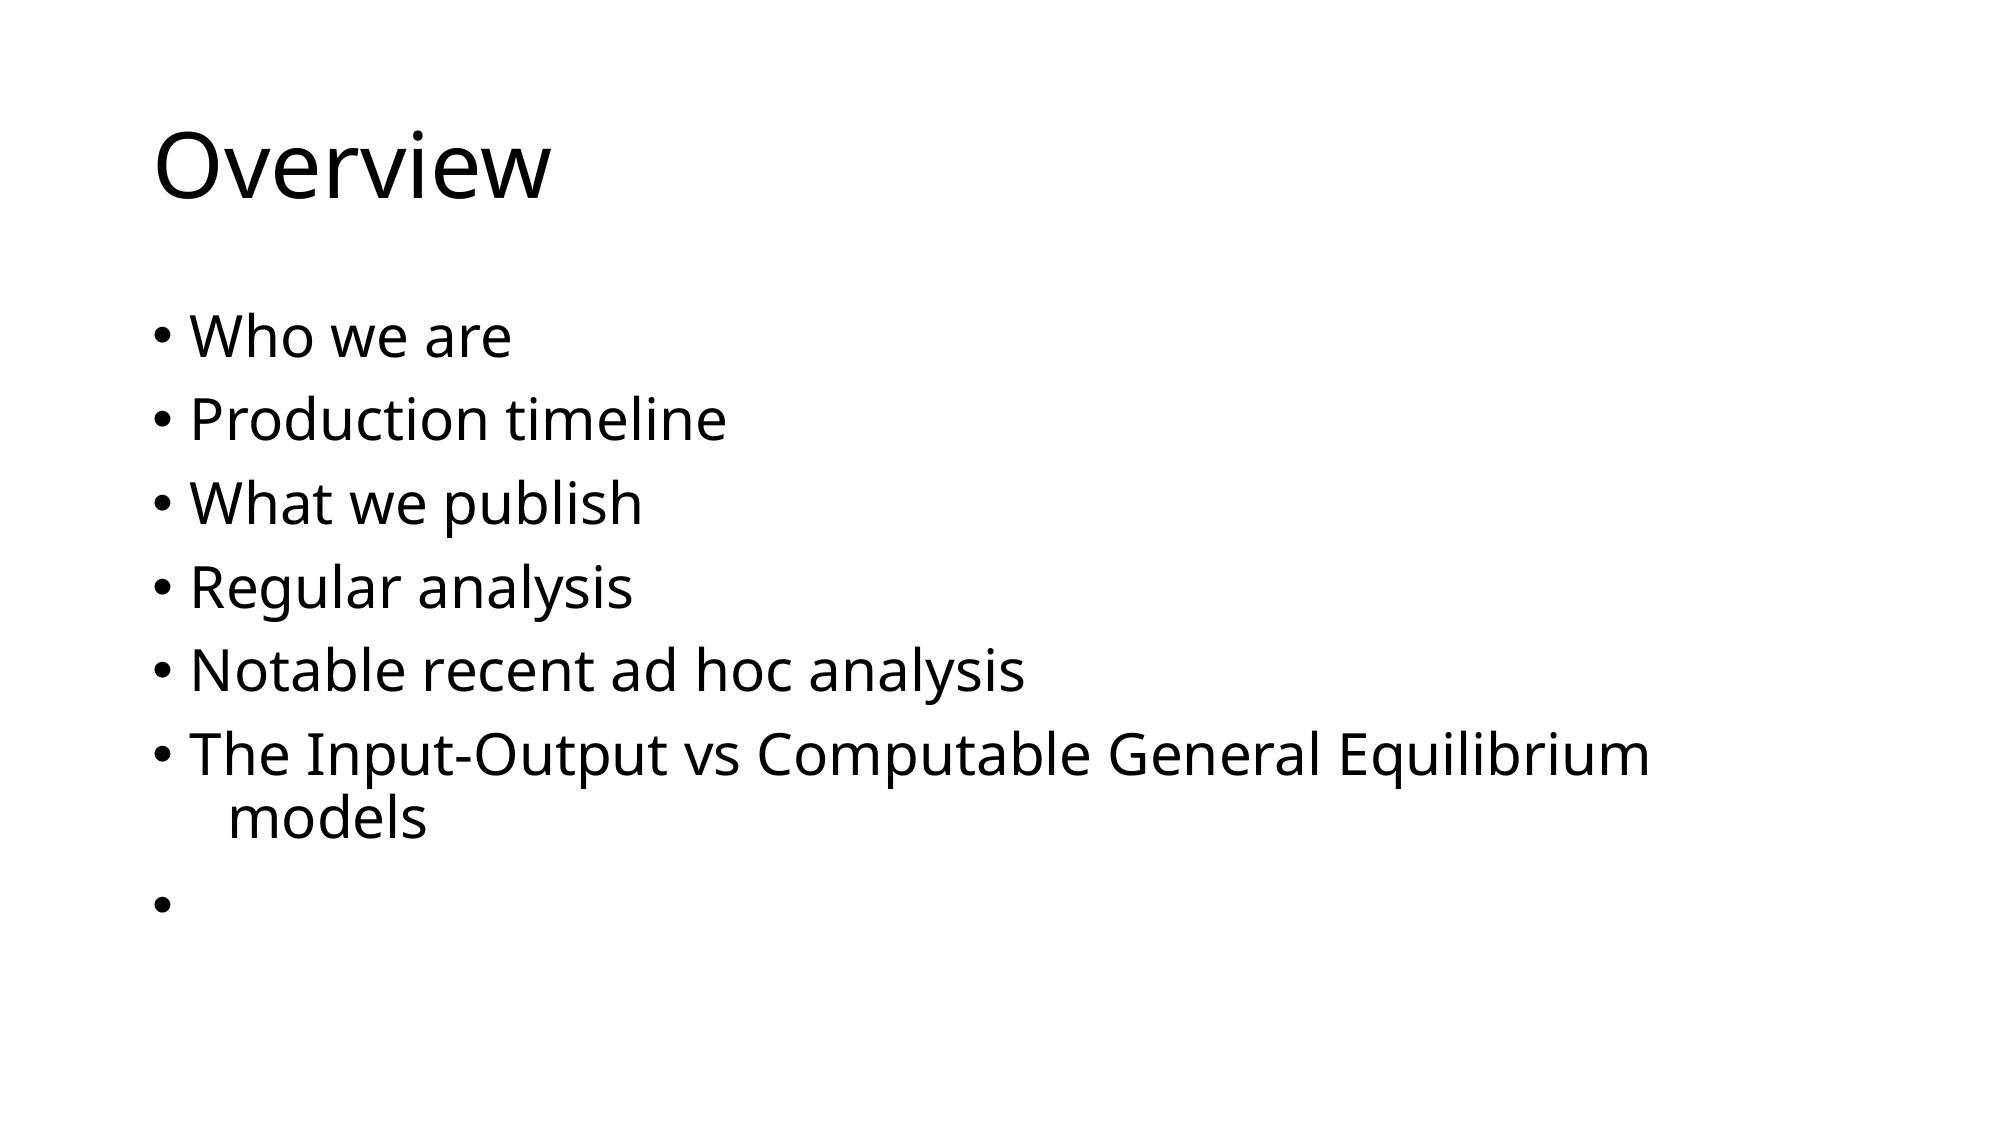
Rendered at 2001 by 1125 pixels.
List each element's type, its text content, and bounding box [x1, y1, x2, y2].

list Who we are Production timeline What we publish Regular analysis Notable recent ad hoc analysis The Input-Output vs Computable General Equilibrium models [137, 299, 1863, 1014]
title Overview [137, 59, 1863, 278]
